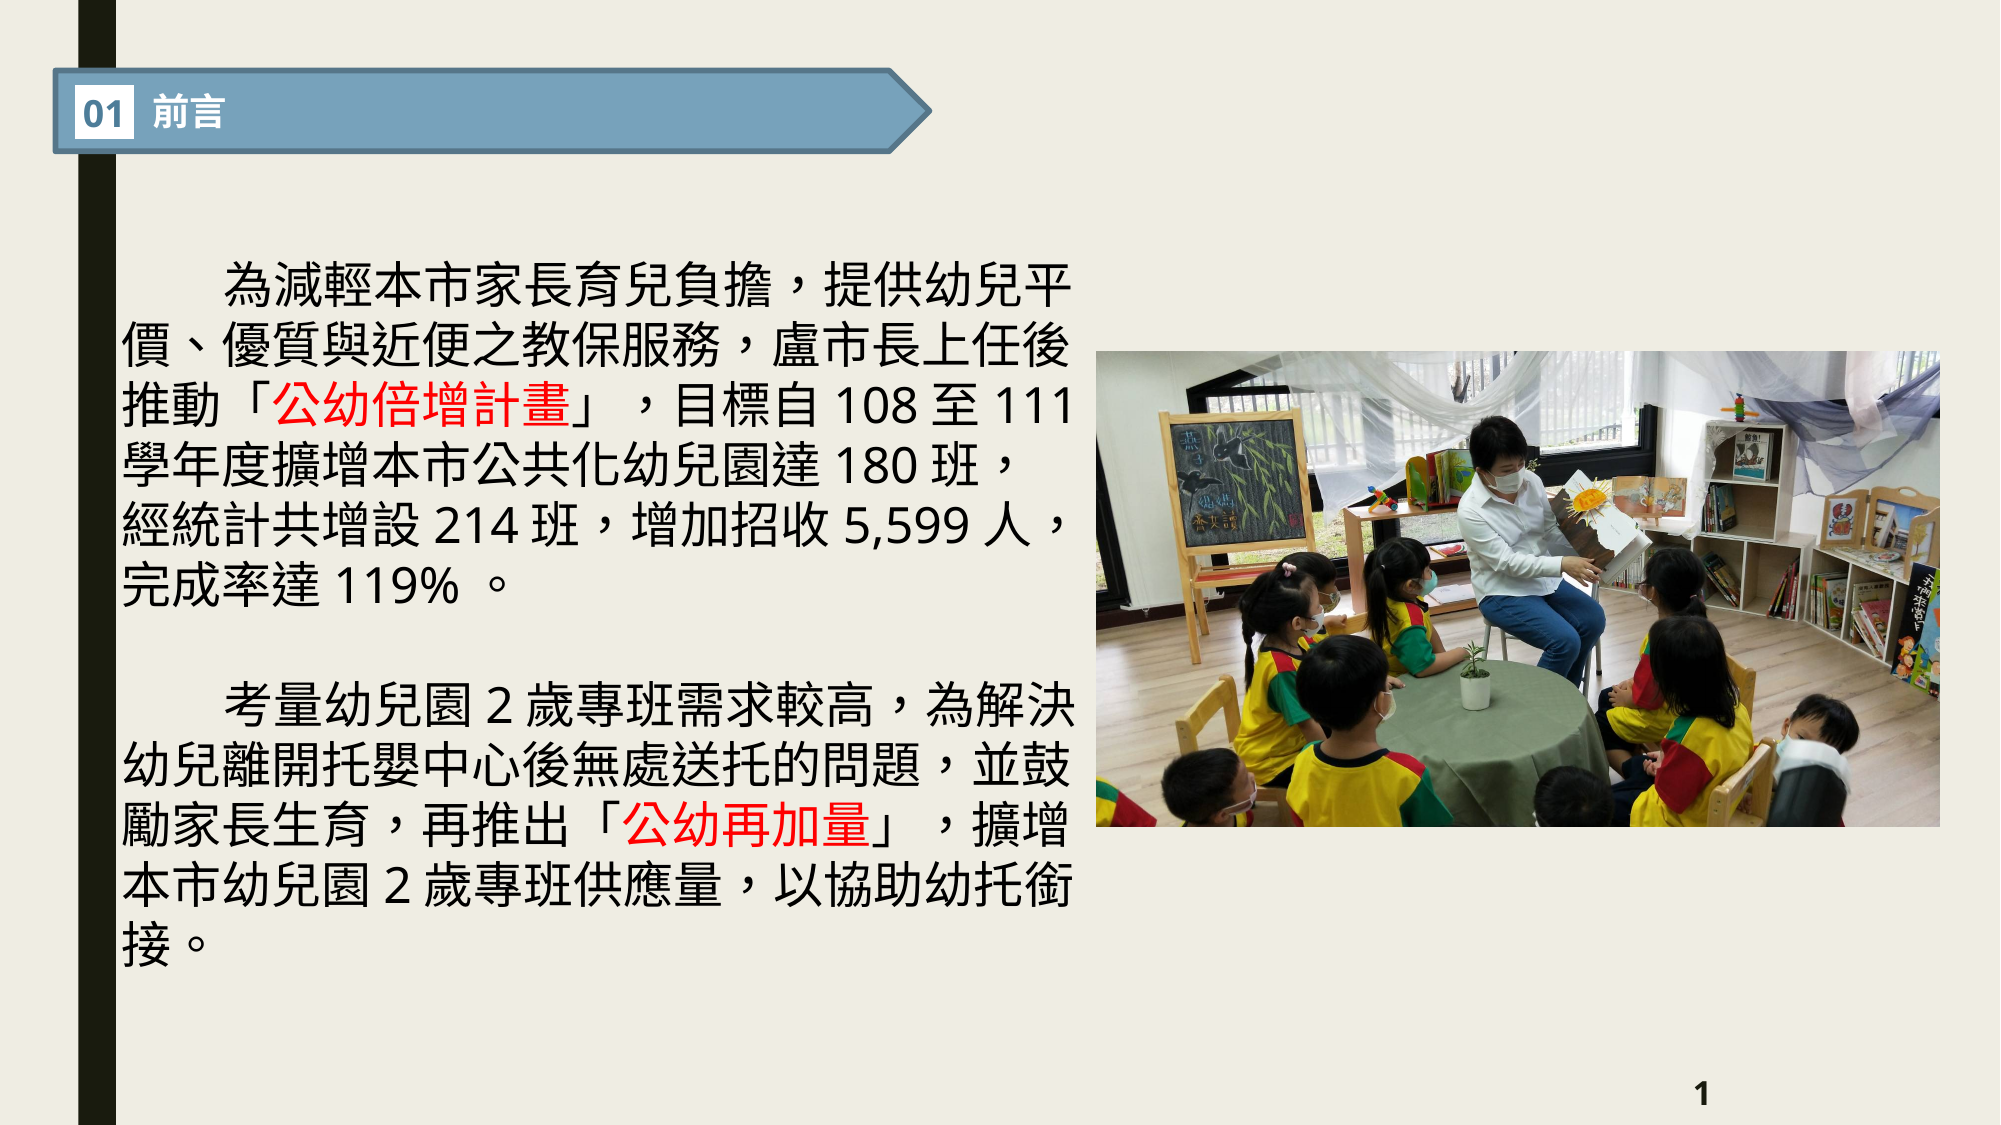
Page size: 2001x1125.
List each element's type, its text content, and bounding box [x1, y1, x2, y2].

text_box 為減輕本市家長育兒負擔，提供幼兒平價、優質與近便之教保服務，盧市長上任後推動「公幼倍增計畫」，目標自108至111學年度擴增本市公共化幼兒園達180班，經統計共增設214班，增加招收5,599人，完成率達119%。 考量幼兒園2歲專班需求較高，為解決幼兒離開托嬰中心後無處送托的問題，並鼓勵家長生育，再推出「公幼再加量」，擴增本市幼兒園2歲專班供應量，以協助幼托銜接。 [106, 246, 1095, 1026]
text_box [55, 70, 900, 152]
text_box 前言 [137, 81, 946, 141]
text_box 01 [68, 83, 141, 143]
text_box 1 [1677, 1058, 1940, 1125]
picture [1096, 351, 1940, 827]
